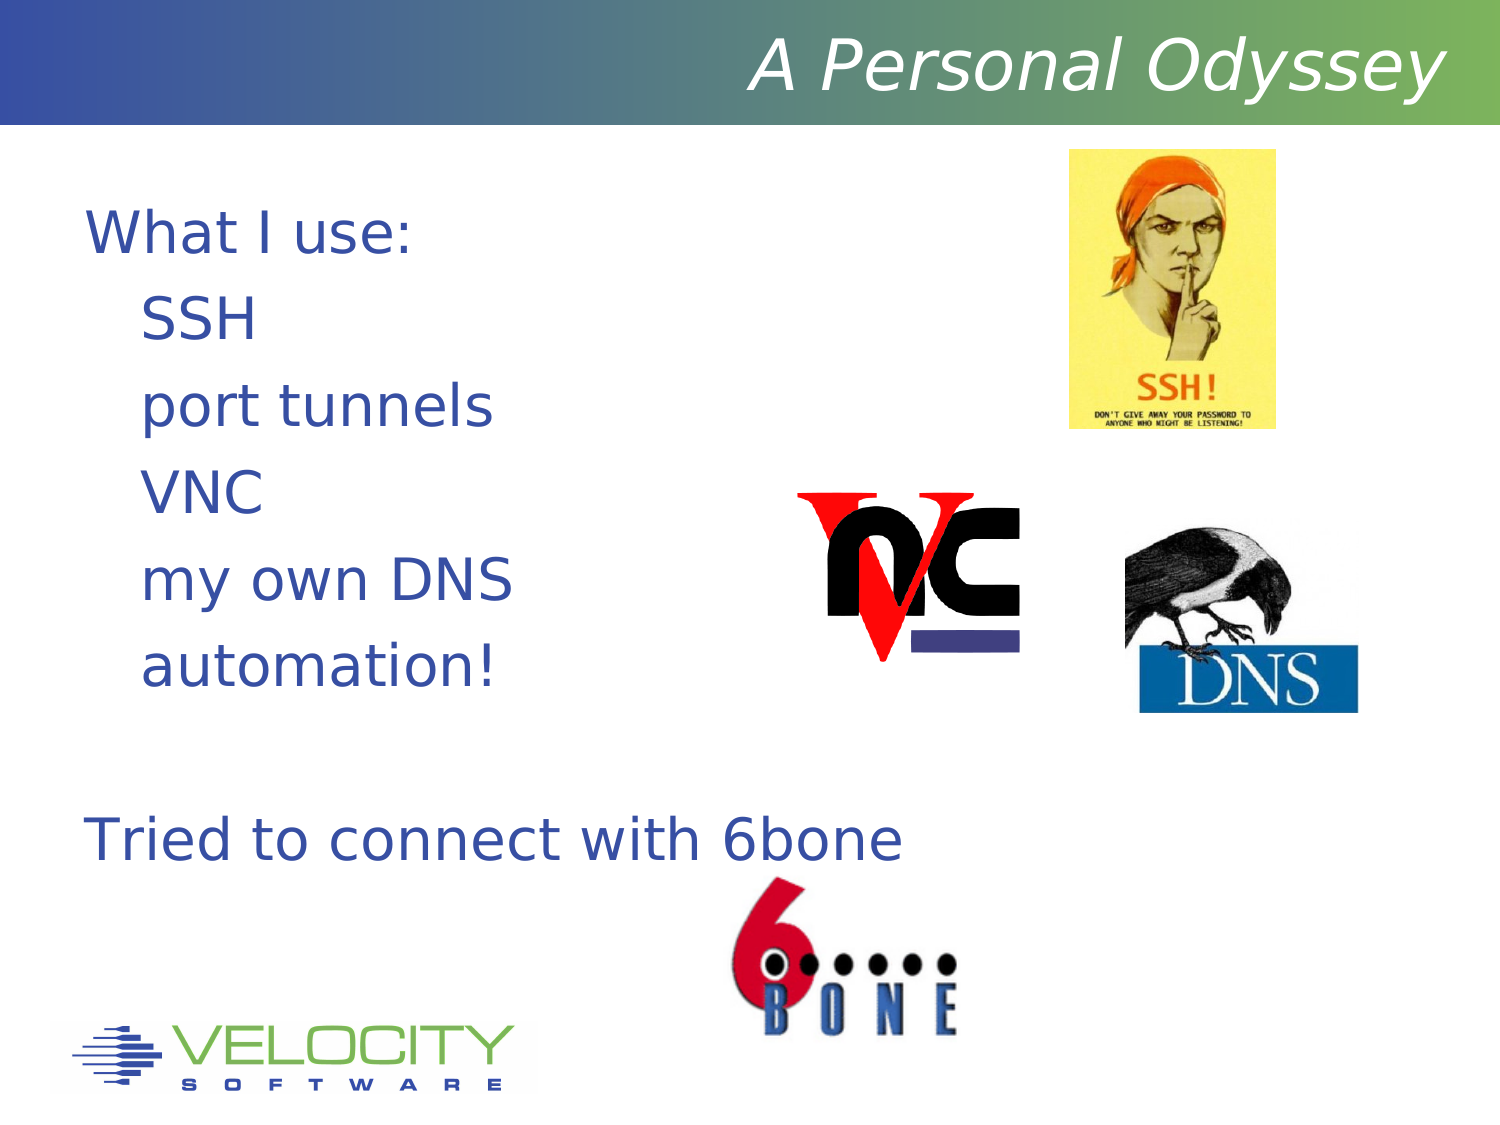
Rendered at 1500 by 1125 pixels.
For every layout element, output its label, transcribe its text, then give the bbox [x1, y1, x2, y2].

picture [1069, 149, 1276, 429]
picture [712, 988, 982, 1051]
list What I use: SSH port tunnels VNC my own DNS automation! Tried to connect with 6bone [70, 187, 1438, 988]
picture [1125, 518, 1359, 713]
picture [787, 476, 1048, 676]
picture [50, 1021, 538, 1094]
title A Personal Odyssey [62, 12, 1463, 113]
